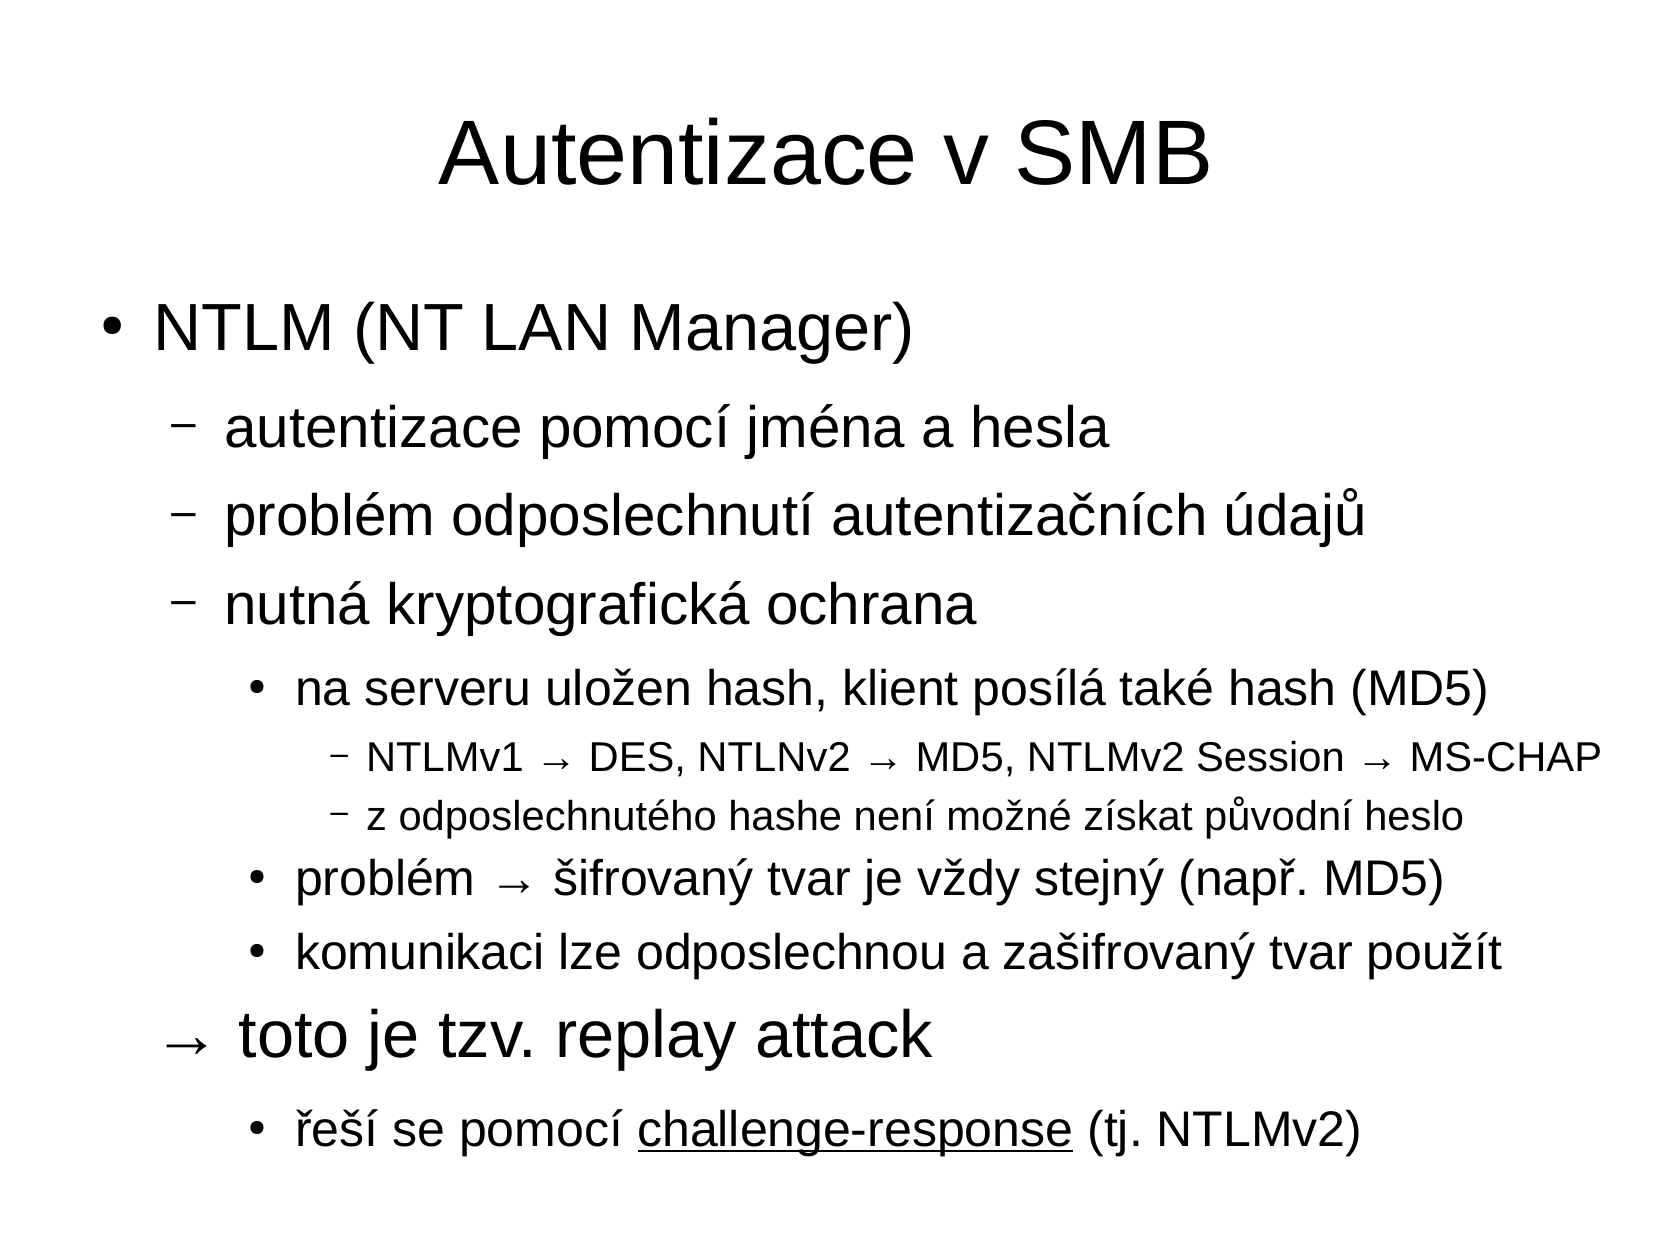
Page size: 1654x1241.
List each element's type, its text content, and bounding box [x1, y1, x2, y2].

title Autentizace v SMB [82, 49, 1571, 257]
list NTLM (NT LAN Manager) autentizace pomocí jména a hesla problém odposlechnutí autentizačních údajů nutná kryptografická ochrana na serveru uložen hash, klient posílá také hash (MD5) NTLMv1 → DES, NTLNv2 → MD5, NTLMv2 Session → MS-CHAP z odposlechnutého hashe není možné získat původní heslo problém → šifrovaný tvar je vždy stejný (např. MD5) komunikaci lze odposlechnou a zašifrovaný tvar použít → toto je tzv. replay attack řeší se pomocí challenge-response (tj. NTLMv2) [82, 290, 1654, 1205]
